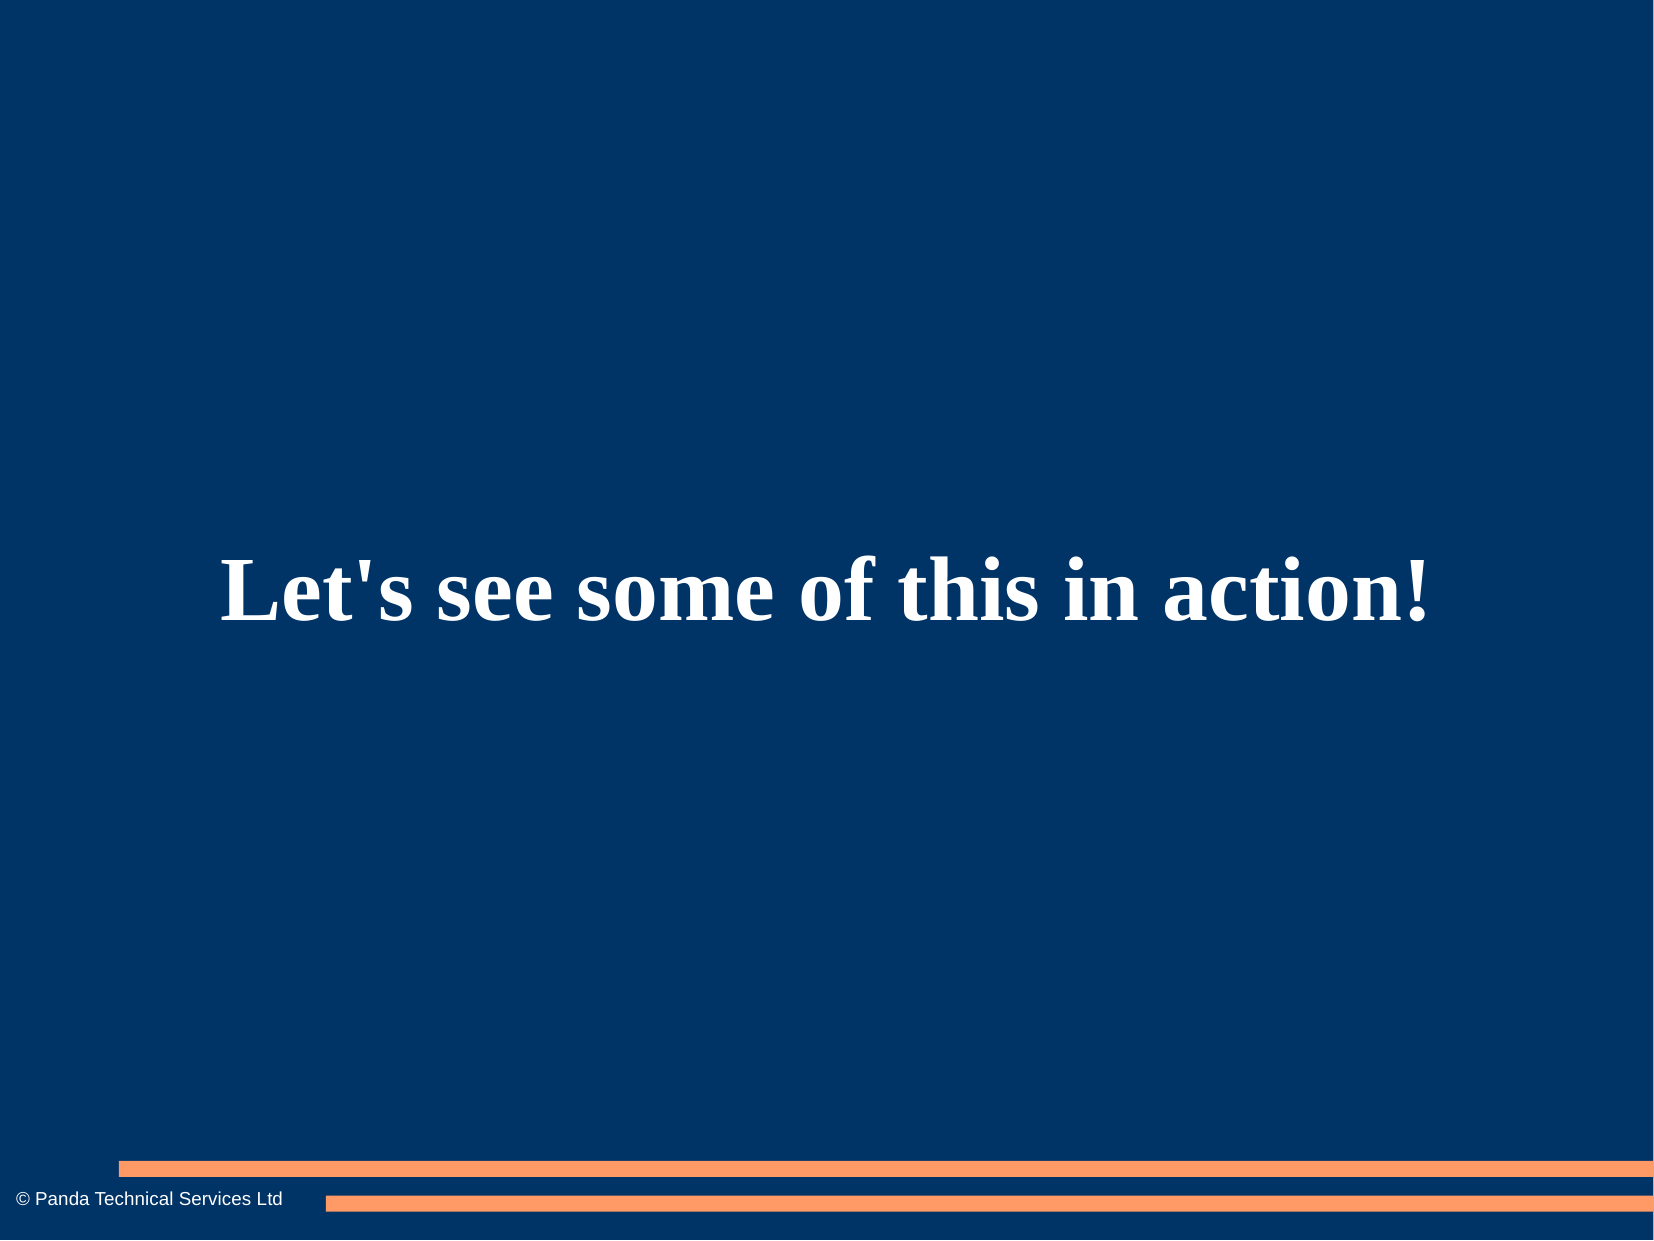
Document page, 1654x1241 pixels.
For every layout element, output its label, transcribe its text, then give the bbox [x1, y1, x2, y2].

text_box © Panda Technical Services Ltd [1, 1181, 297, 1218]
subtitle Let's see some of this in action! [121, 46, 1534, 1132]
